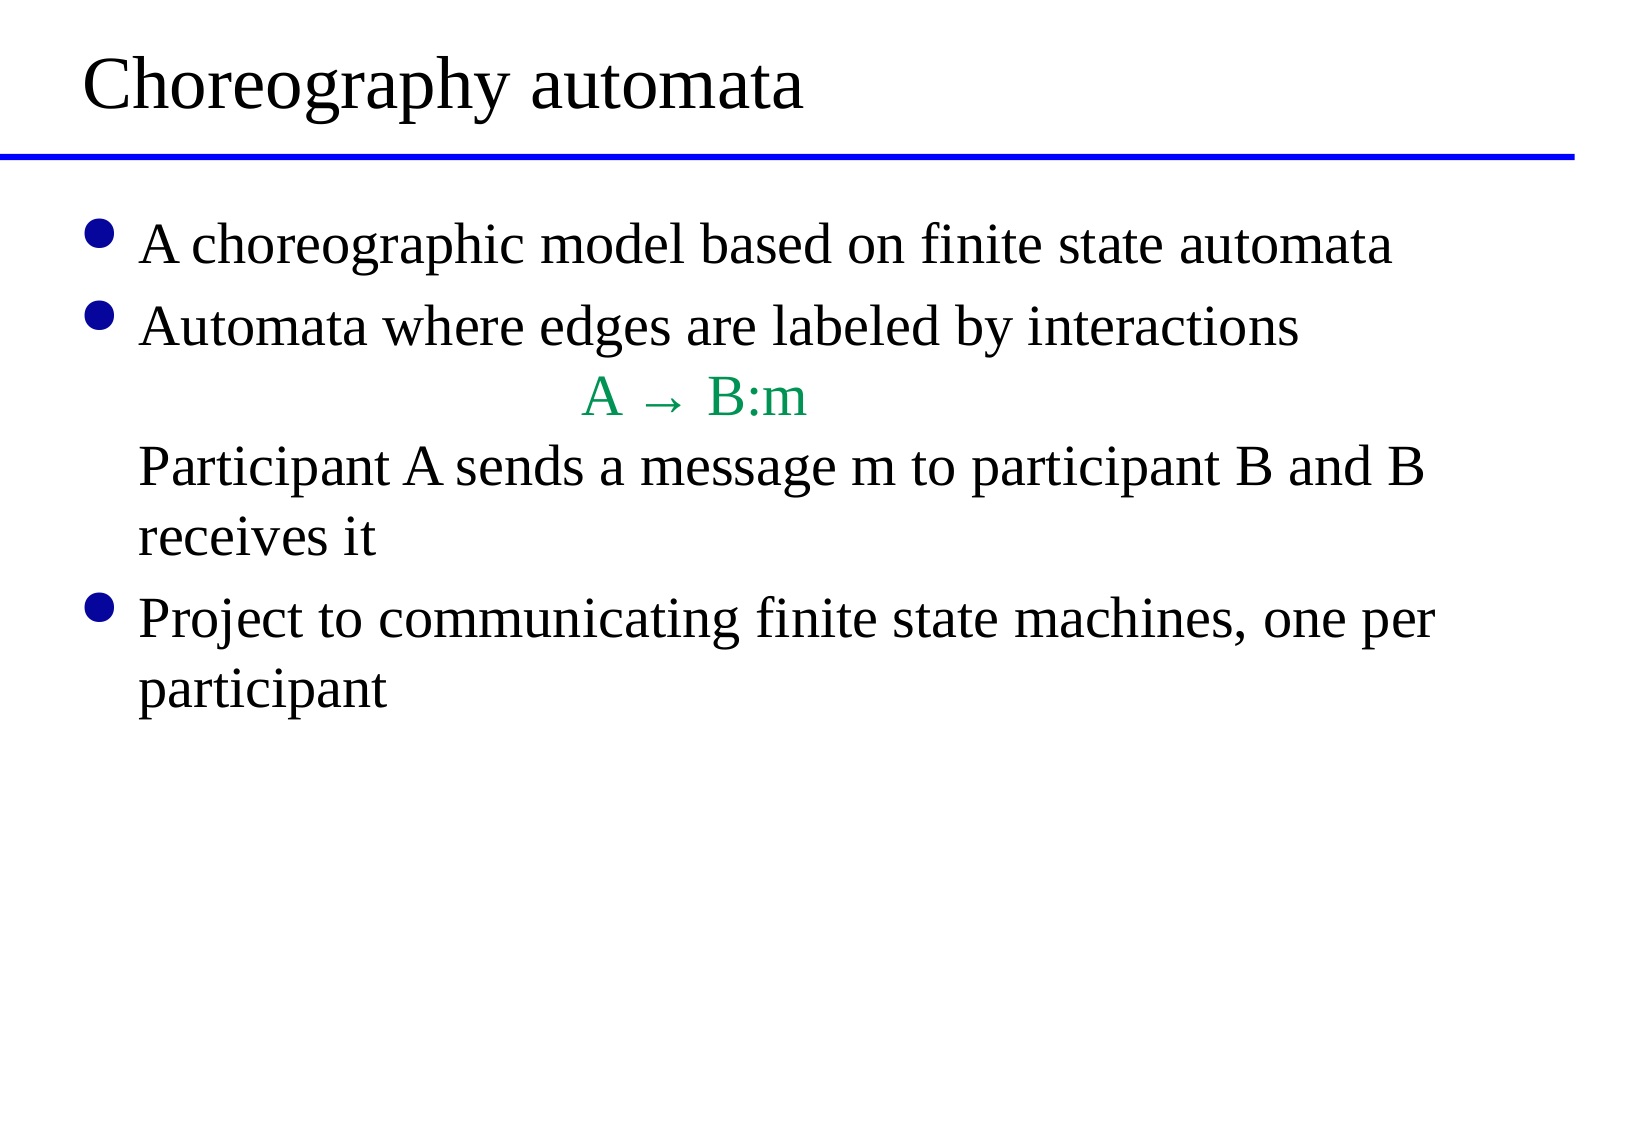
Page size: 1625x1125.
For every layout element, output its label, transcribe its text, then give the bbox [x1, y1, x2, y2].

title Choreography automata [67, 27, 1544, 131]
list A choreographic model based on finite state automata Automata where edges are labeled by interactions A → B:m Participant A sends a message m to participant B and B receives it Project to communicating finite state machines, one per participant [67, 198, 1478, 1061]
